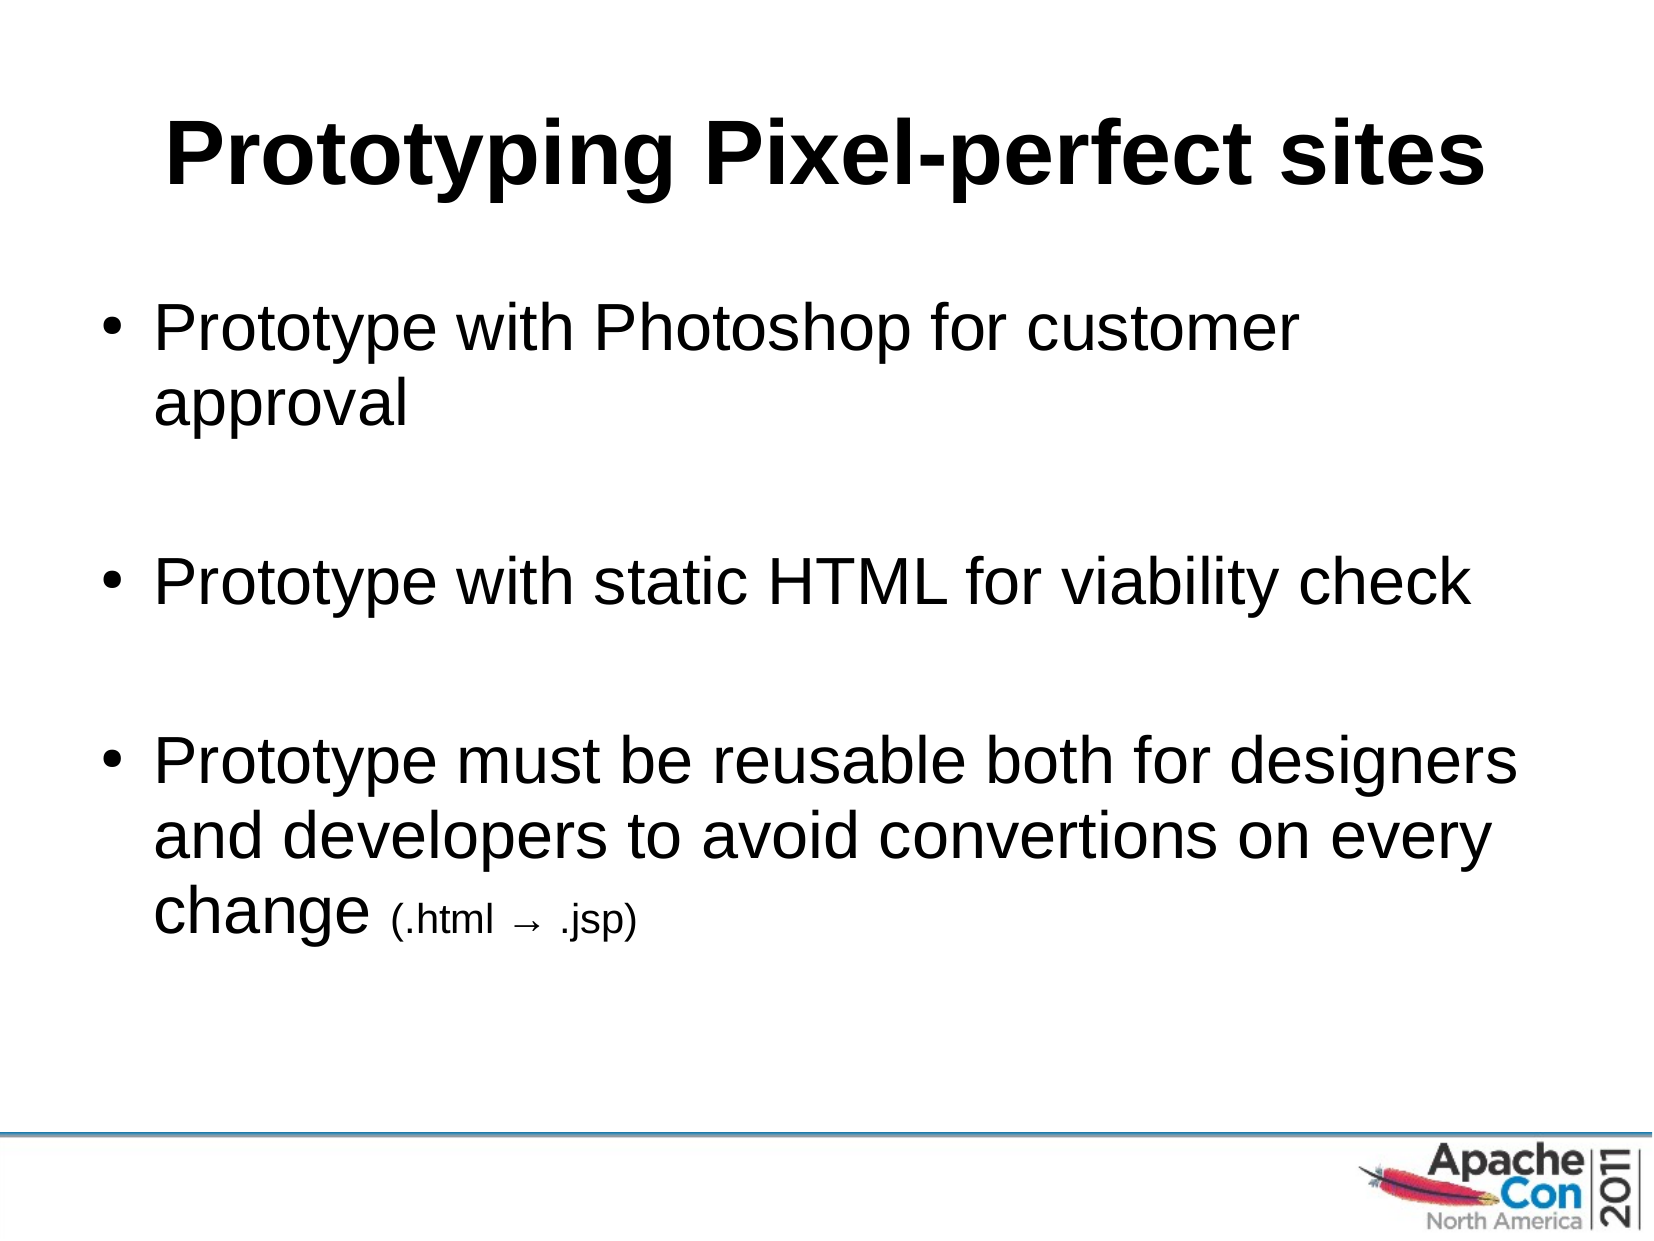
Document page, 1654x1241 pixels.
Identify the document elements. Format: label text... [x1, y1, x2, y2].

list Prototype with Photoshop for customer approval Prototype with static HTML for viability check Prototype must be reusable both for designers and developers to avoid convertions on every change (.html → .jsp) [82, 290, 1571, 1109]
title Prototyping Pixel-perfect sites [82, 49, 1571, 257]
picture [0, 1132, 1653, 1239]
